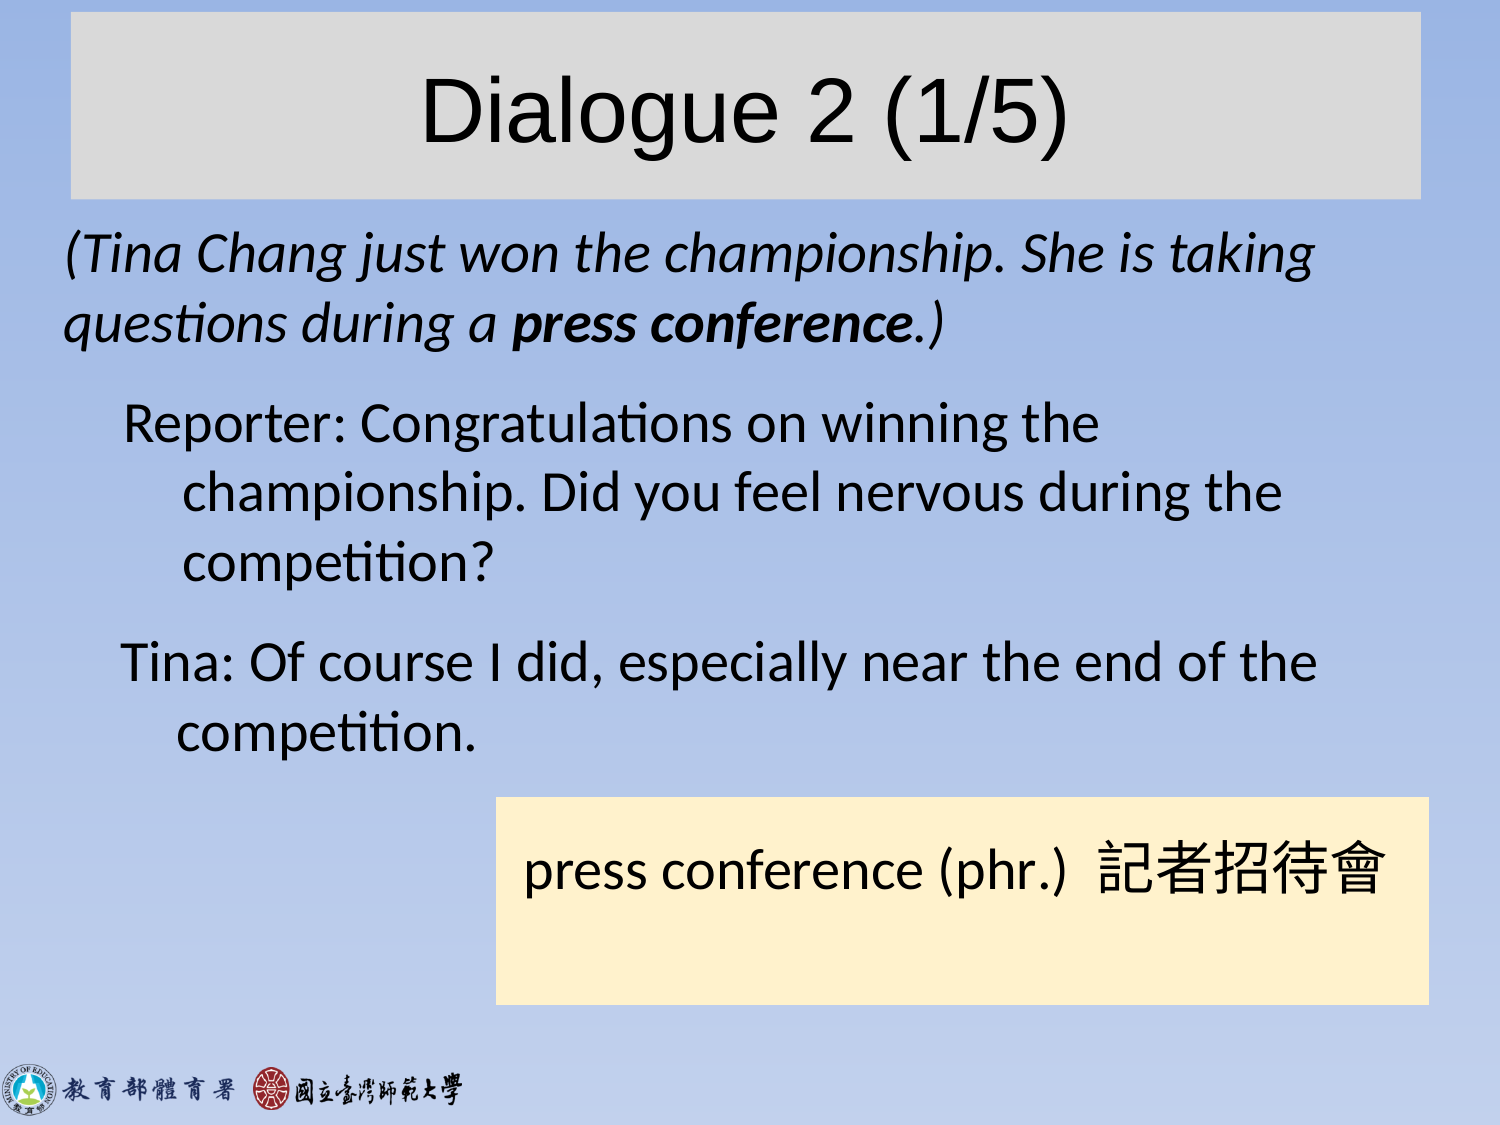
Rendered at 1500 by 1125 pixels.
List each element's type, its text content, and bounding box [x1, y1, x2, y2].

text_box press conference (phr.) 記者招待會 [496, 797, 1429, 1005]
list (Tina Chang just won the championship. She is taking questions during a press conference.) Reporter: Congratulations on winning the championship. Did you feel nervous during the competition? Tina: Of course I did, especially near the end of the competition. [49, 207, 1443, 1062]
title Dialogue 2 (1/5) [70, 11, 1421, 200]
